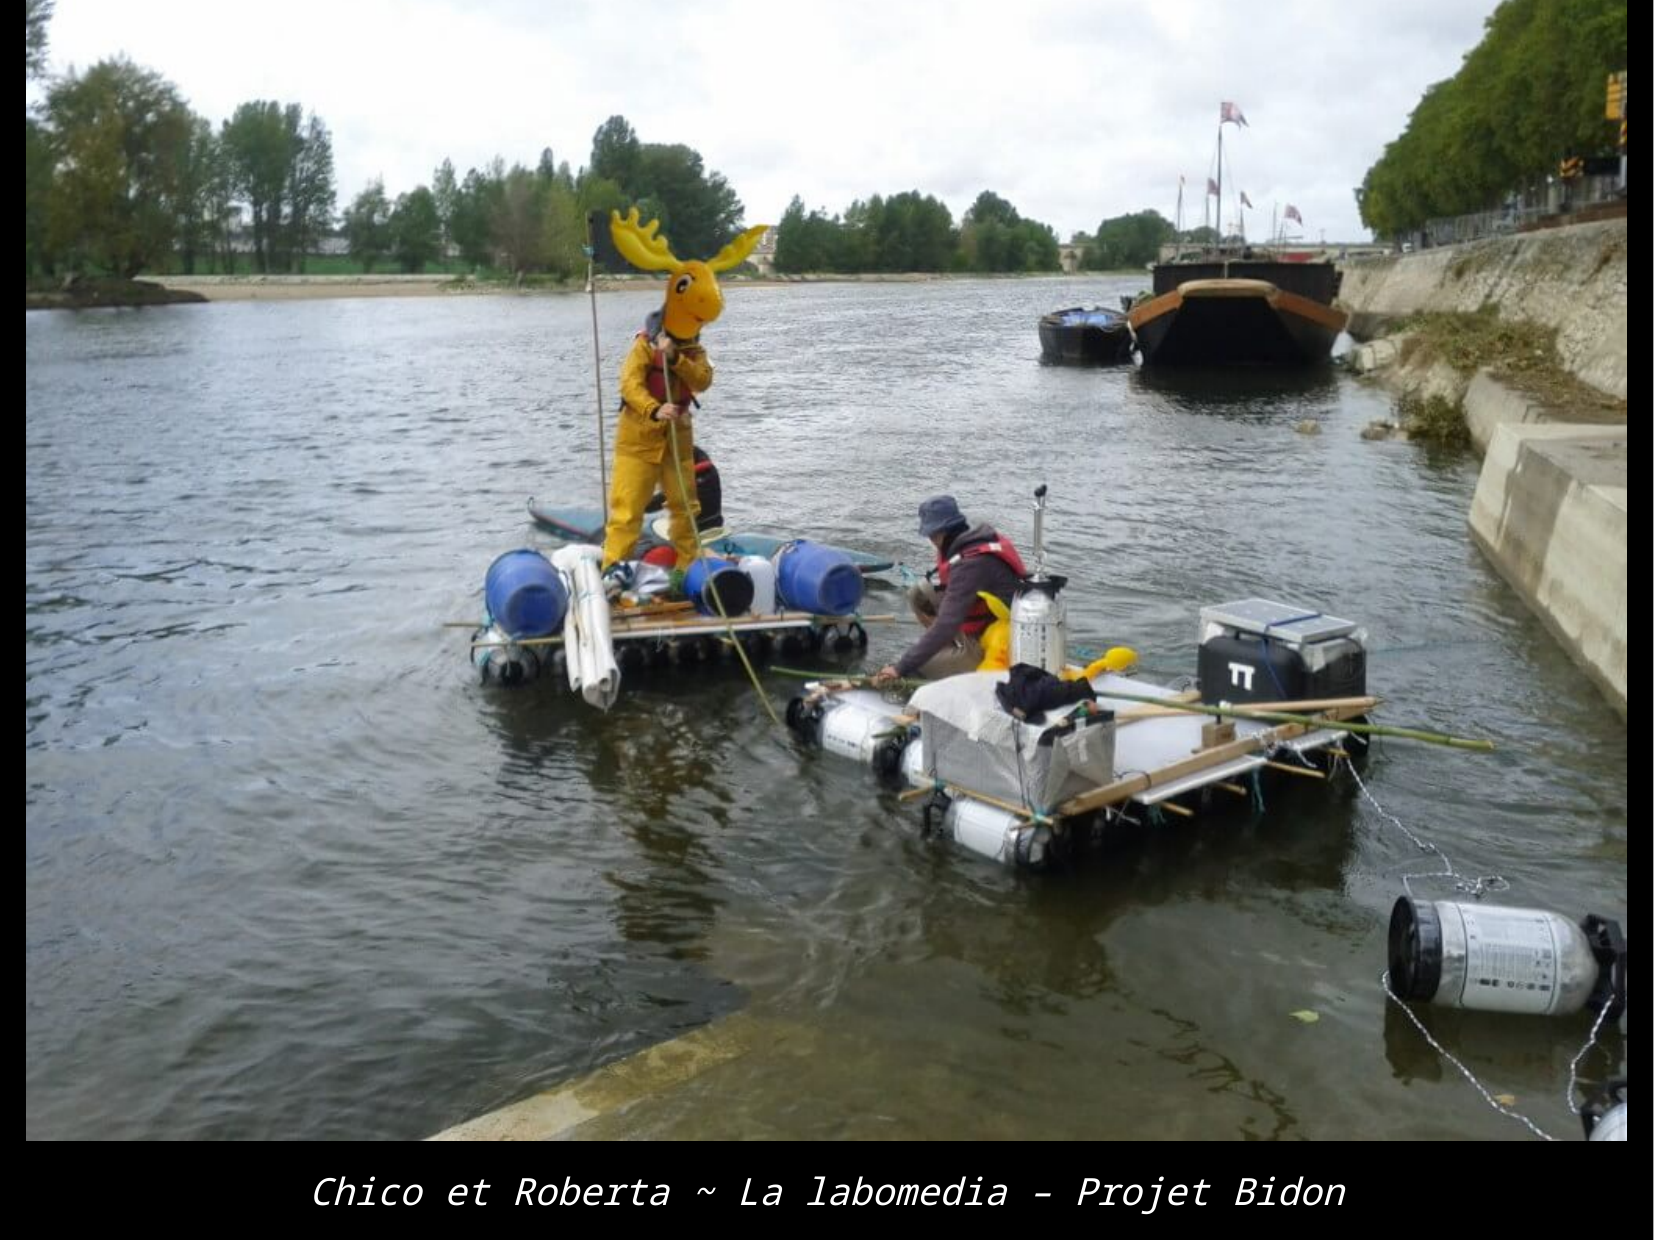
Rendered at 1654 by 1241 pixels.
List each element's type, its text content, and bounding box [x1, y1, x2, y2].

picture [26, 0, 1627, 1141]
text_box Chico et Roberta ~ La labomedia – Projet Bidon [294, 1157, 1360, 1217]
